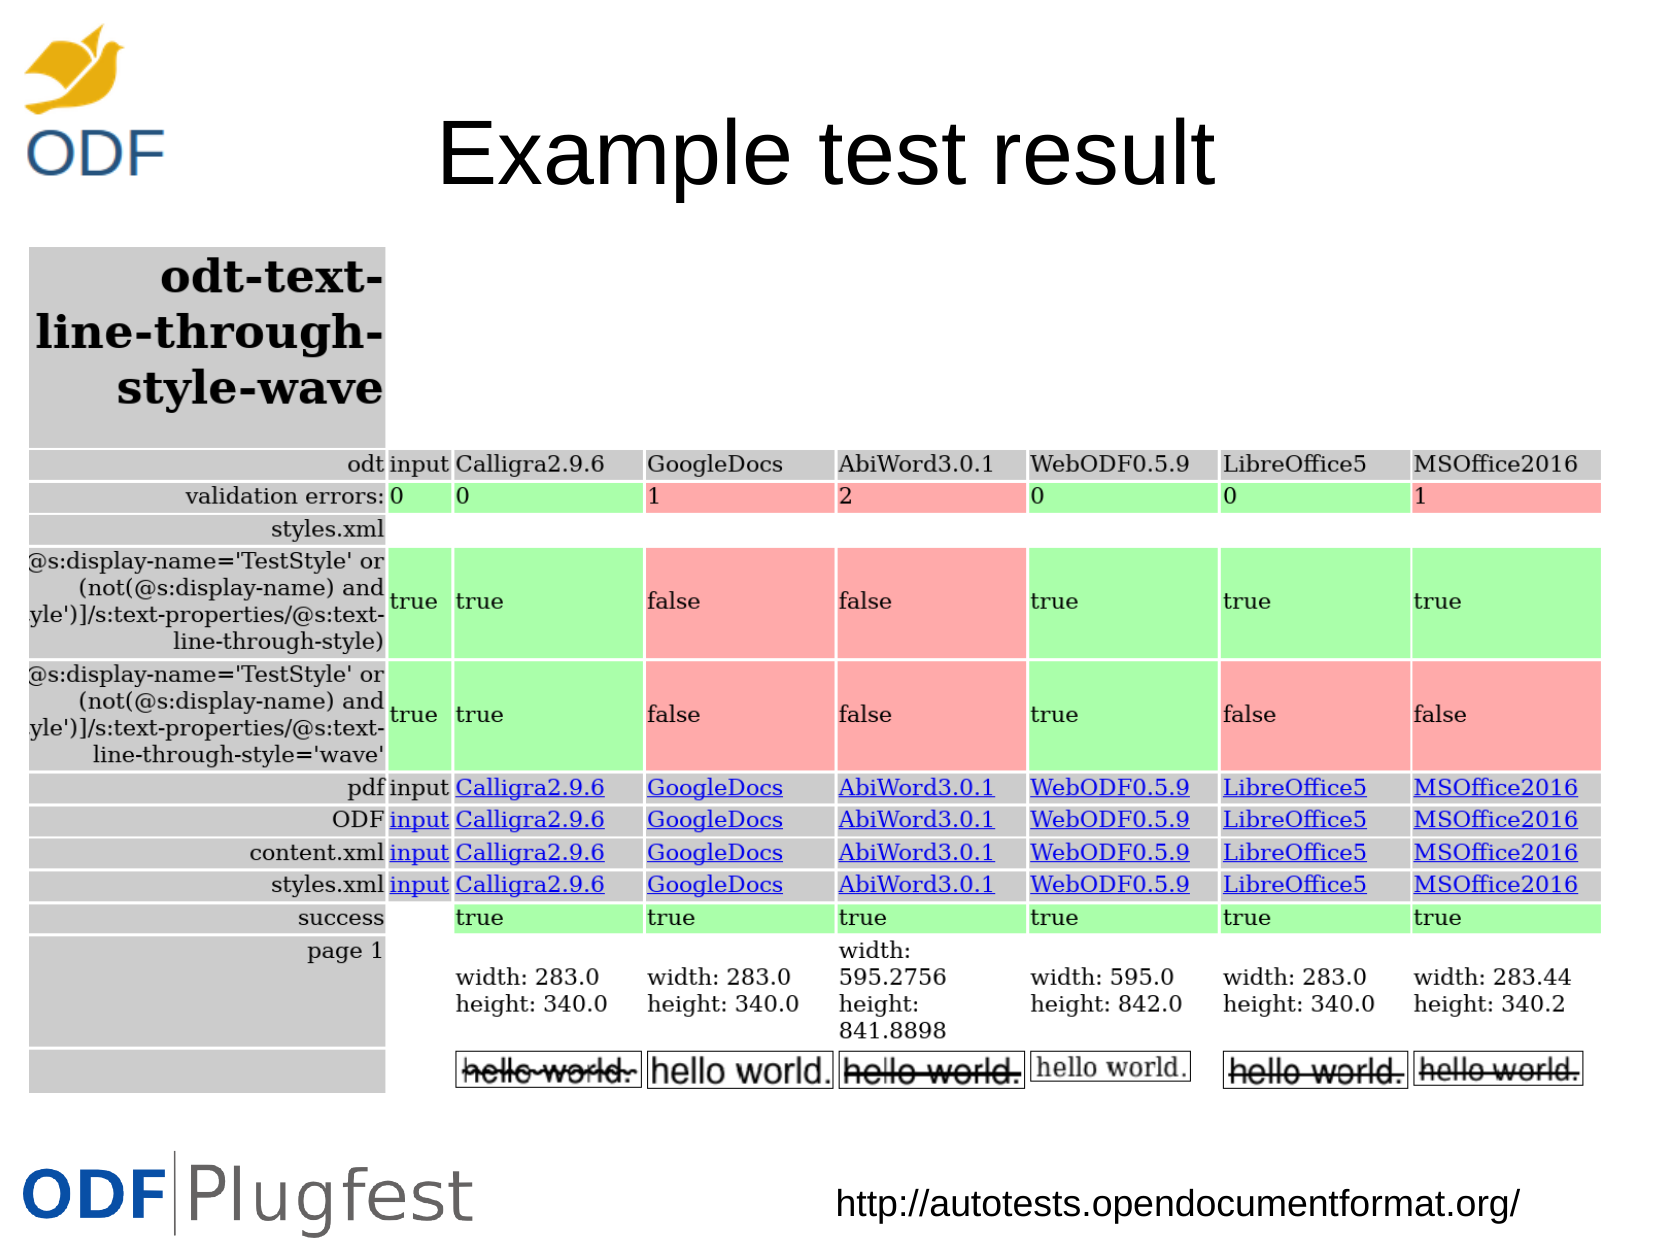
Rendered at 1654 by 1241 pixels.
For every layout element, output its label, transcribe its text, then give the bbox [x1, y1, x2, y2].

picture [0, 0, 216, 218]
text_box http://autotests.opendocumentformat.org/ [820, 1175, 1536, 1233]
picture [23, 1150, 473, 1241]
title Example test result [82, 49, 1571, 257]
picture [29, 246, 1603, 1093]
